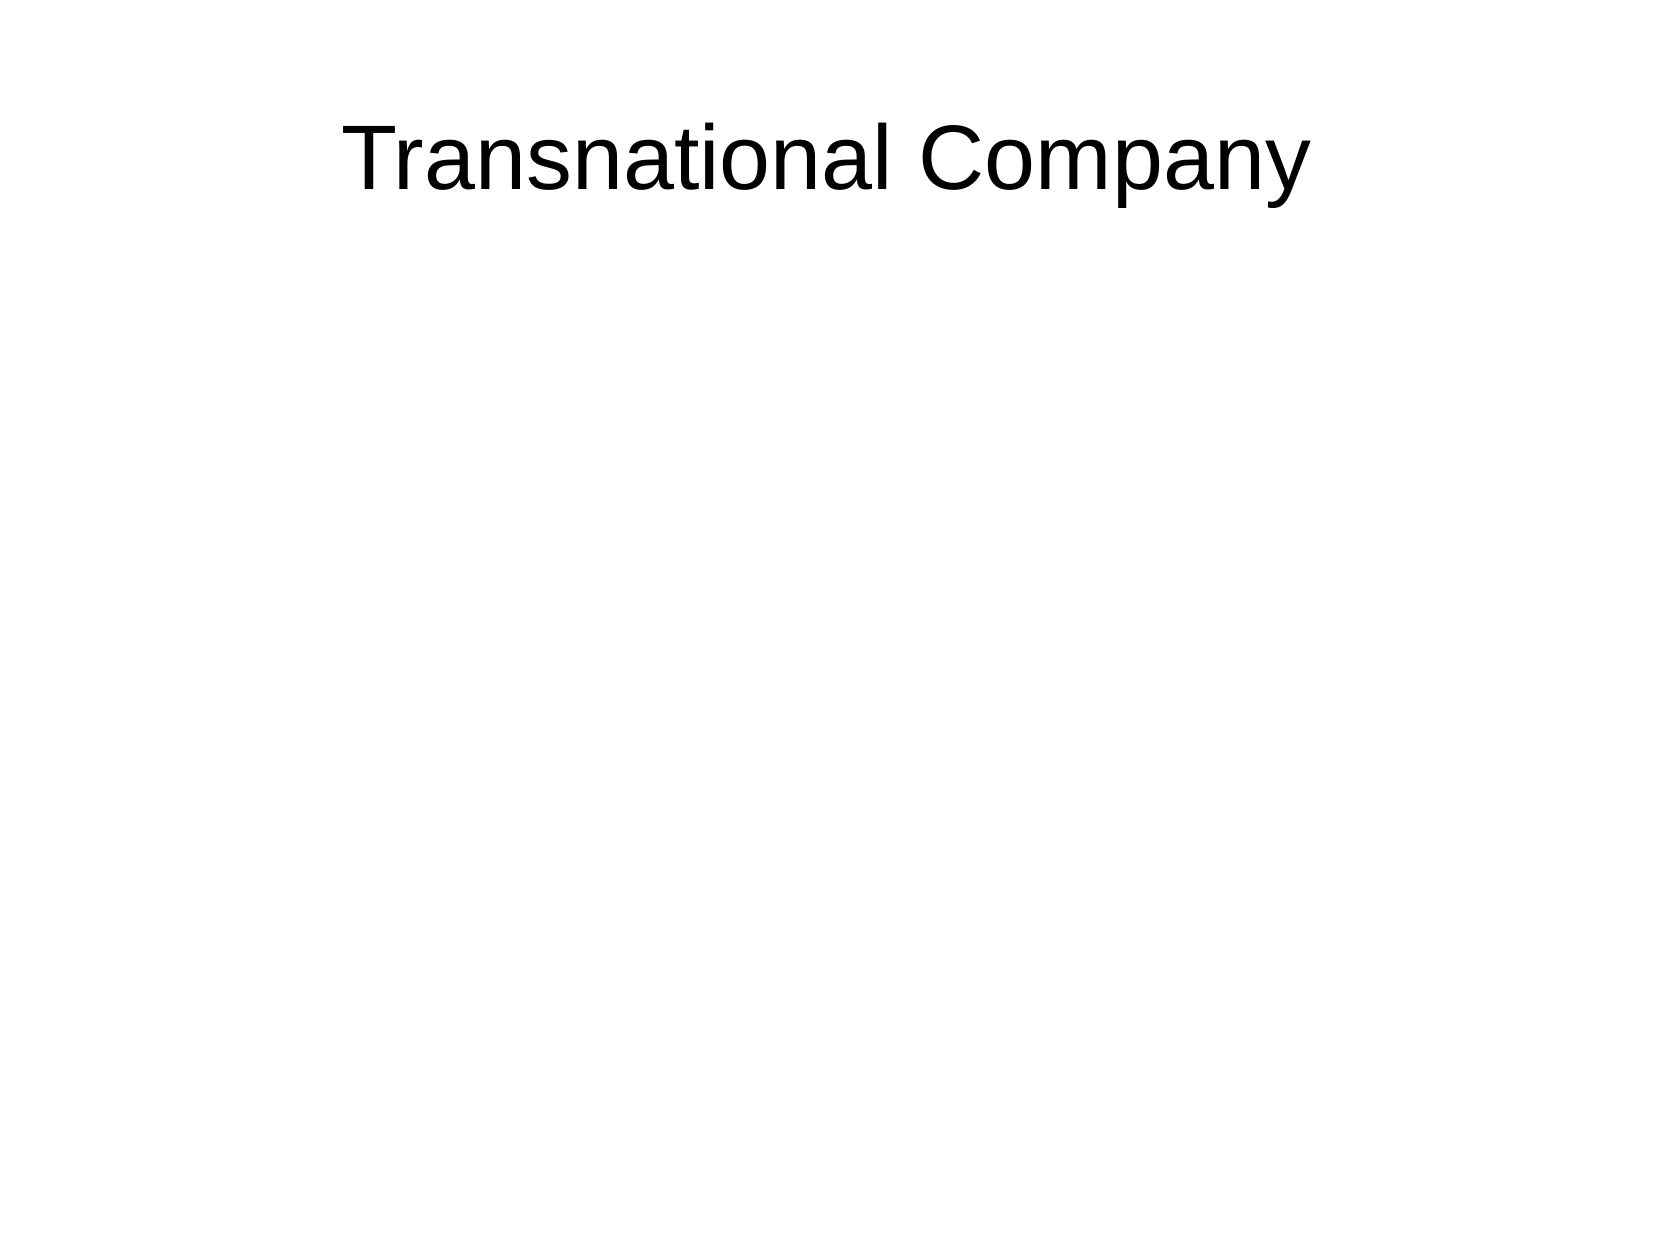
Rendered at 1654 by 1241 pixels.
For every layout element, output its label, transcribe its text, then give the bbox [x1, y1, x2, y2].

title Transnational Company [82, 49, 1571, 257]
